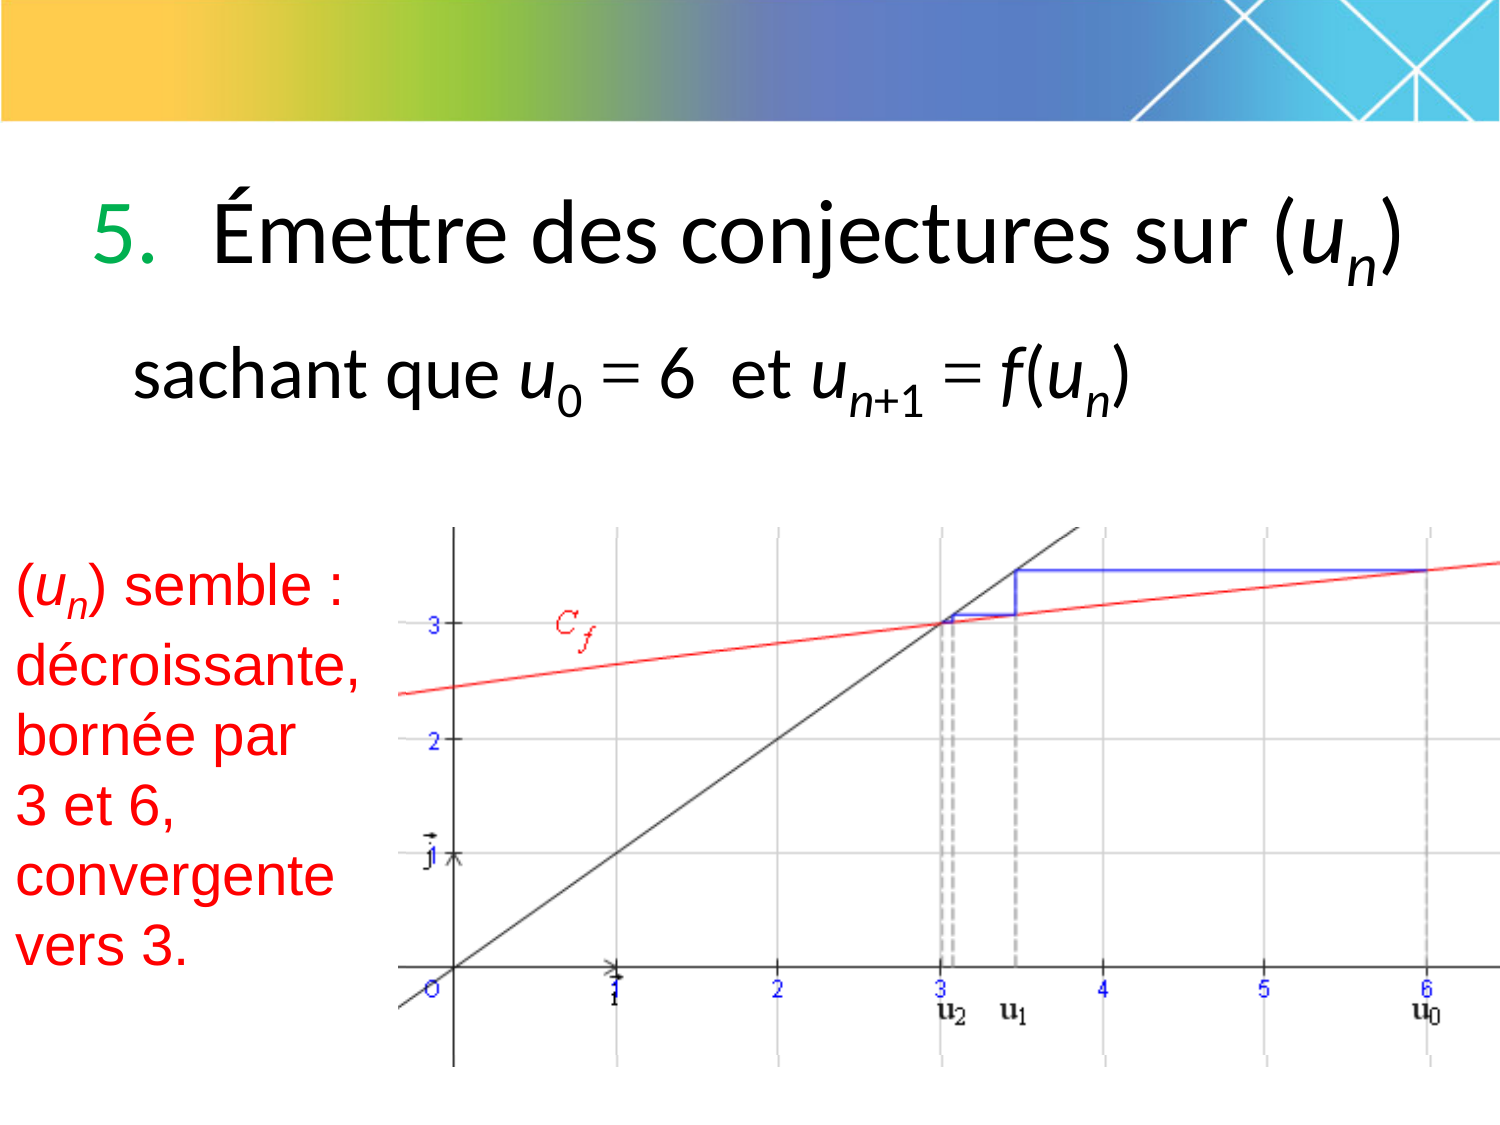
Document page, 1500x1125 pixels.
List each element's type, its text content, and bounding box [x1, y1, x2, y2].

text_box (un) semble : décroissante, bornée par 3 et 6, convergente vers 3. [0, 539, 422, 985]
title Émettre des conjectures sur (un) [75, 164, 1500, 305]
picture [398, 527, 1500, 1067]
picture [0, 0, 1500, 123]
text_box sachant que u0 = 6 et un+1 = f(un) [117, 316, 1330, 436]
